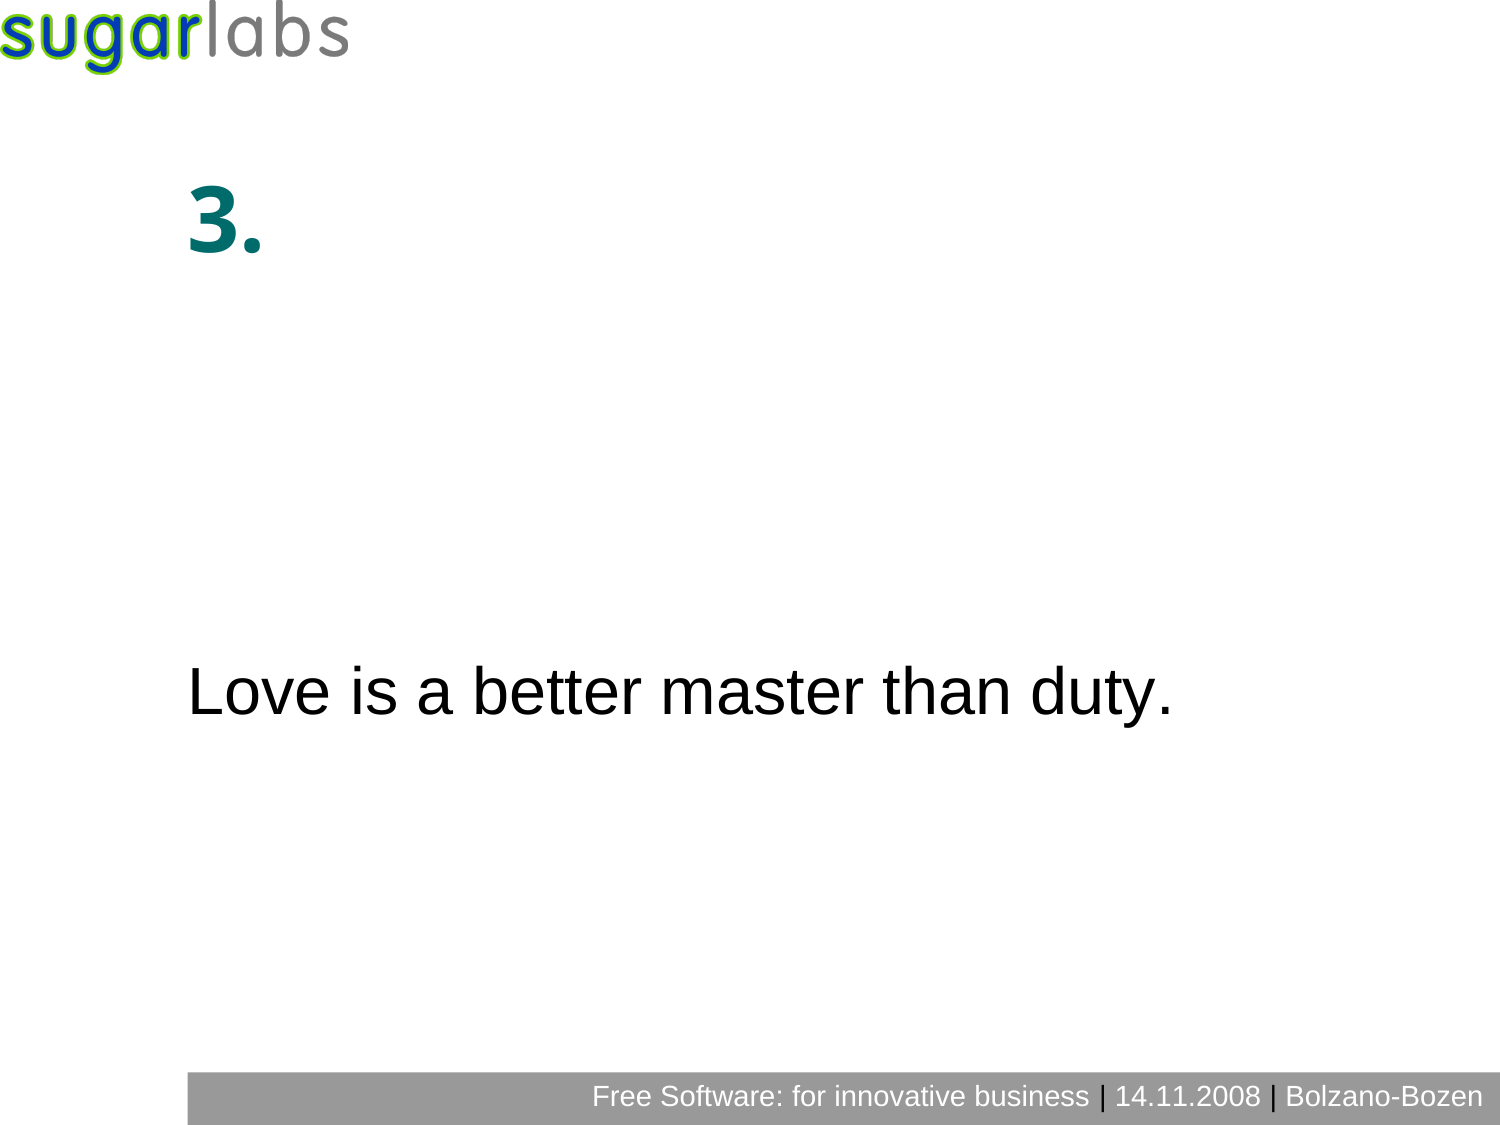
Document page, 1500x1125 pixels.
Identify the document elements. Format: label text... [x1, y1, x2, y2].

title 3. [187, 82, 1500, 331]
subtitle Love is a better master than duty. [187, 344, 1425, 1035]
picture [0, 0, 348, 75]
